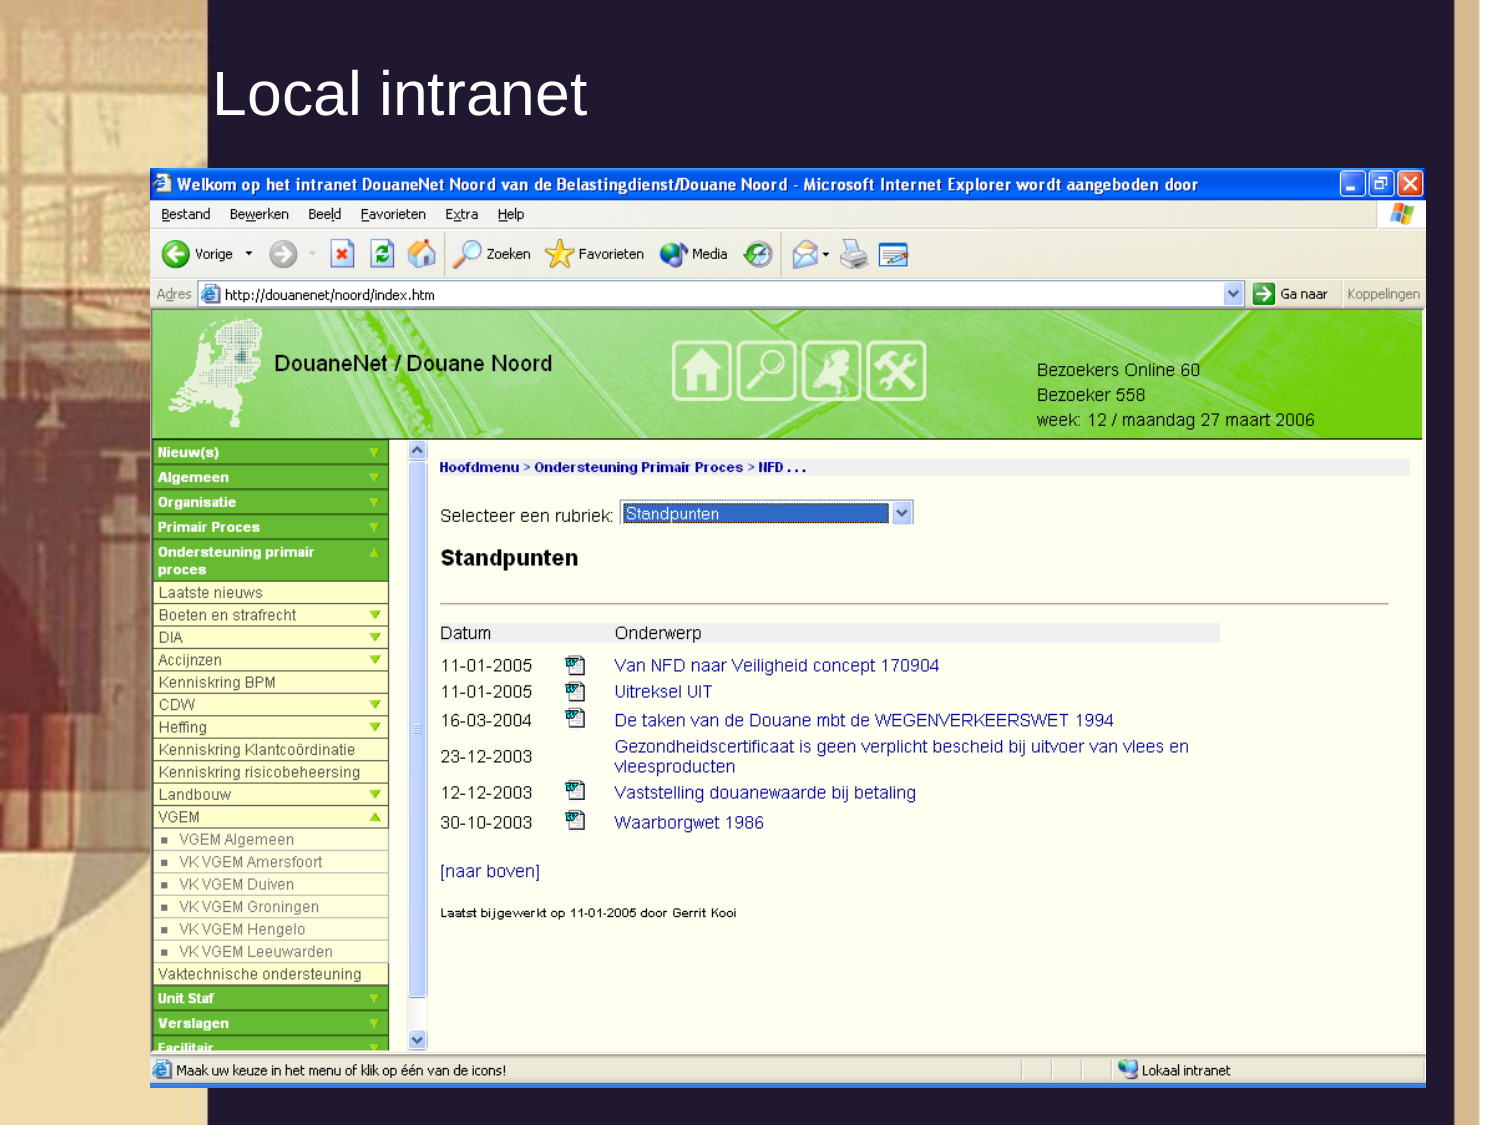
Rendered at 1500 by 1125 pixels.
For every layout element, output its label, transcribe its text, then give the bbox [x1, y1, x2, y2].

title Local intranet [213, 0, 1351, 168]
picture [0, 0, 1500, 1125]
